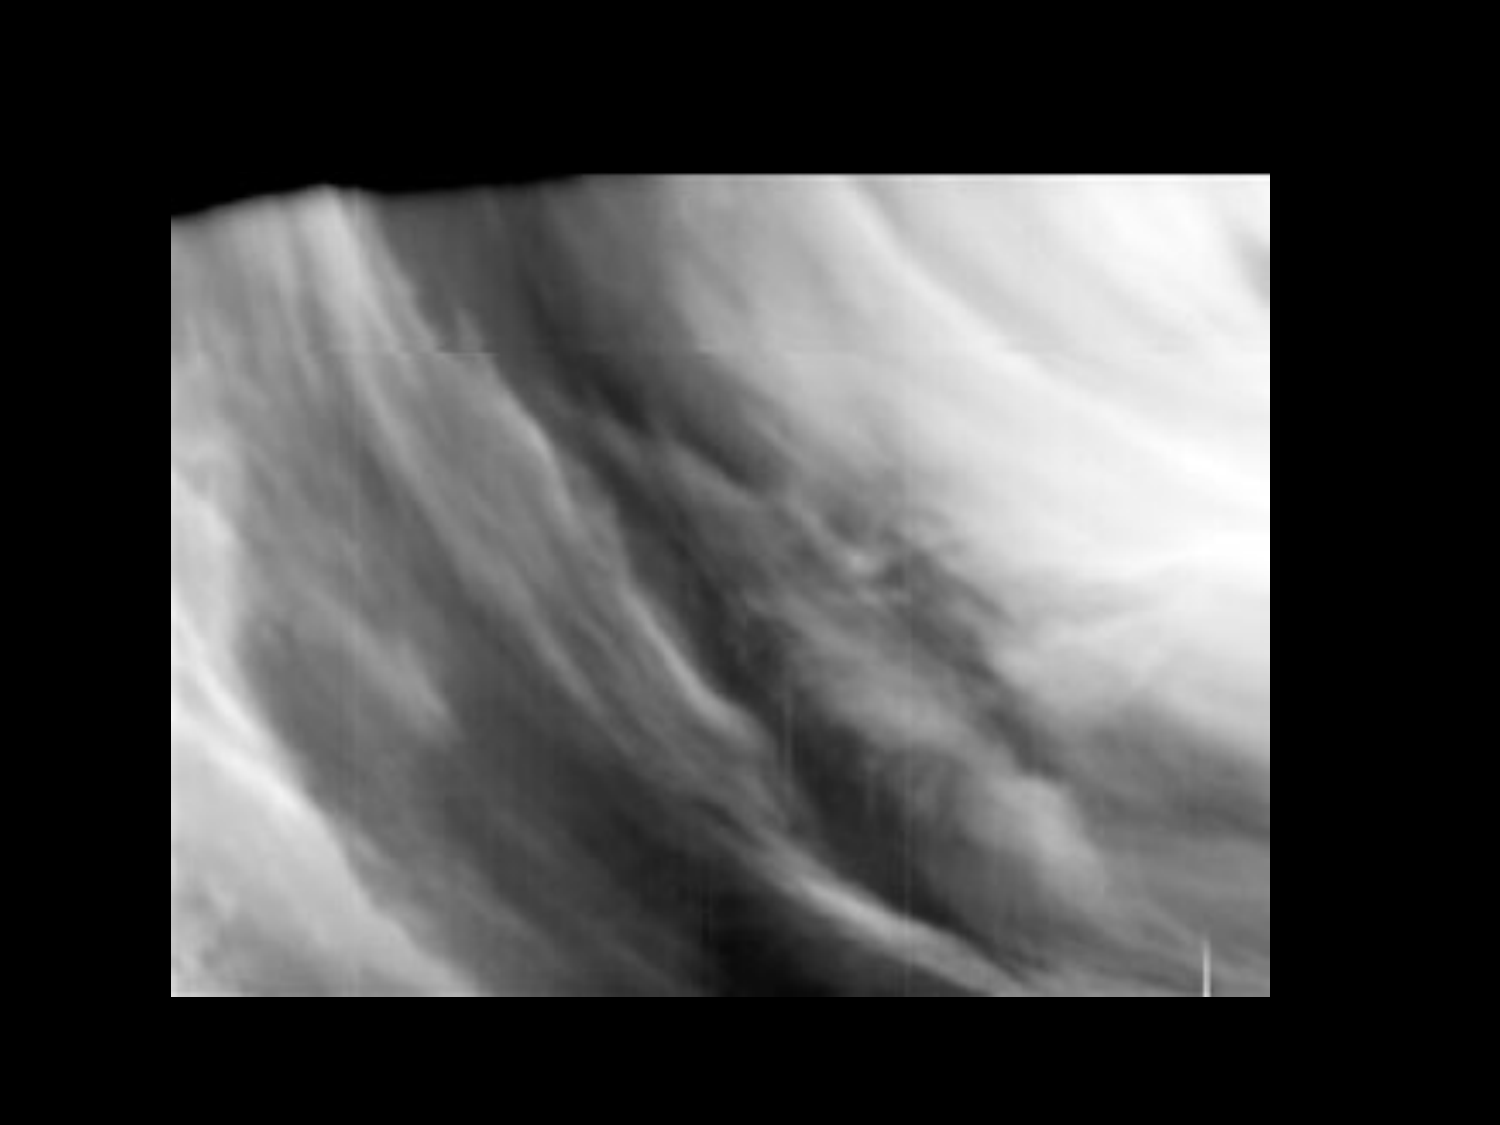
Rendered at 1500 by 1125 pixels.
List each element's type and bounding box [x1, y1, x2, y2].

picture [171, 172, 1270, 997]
